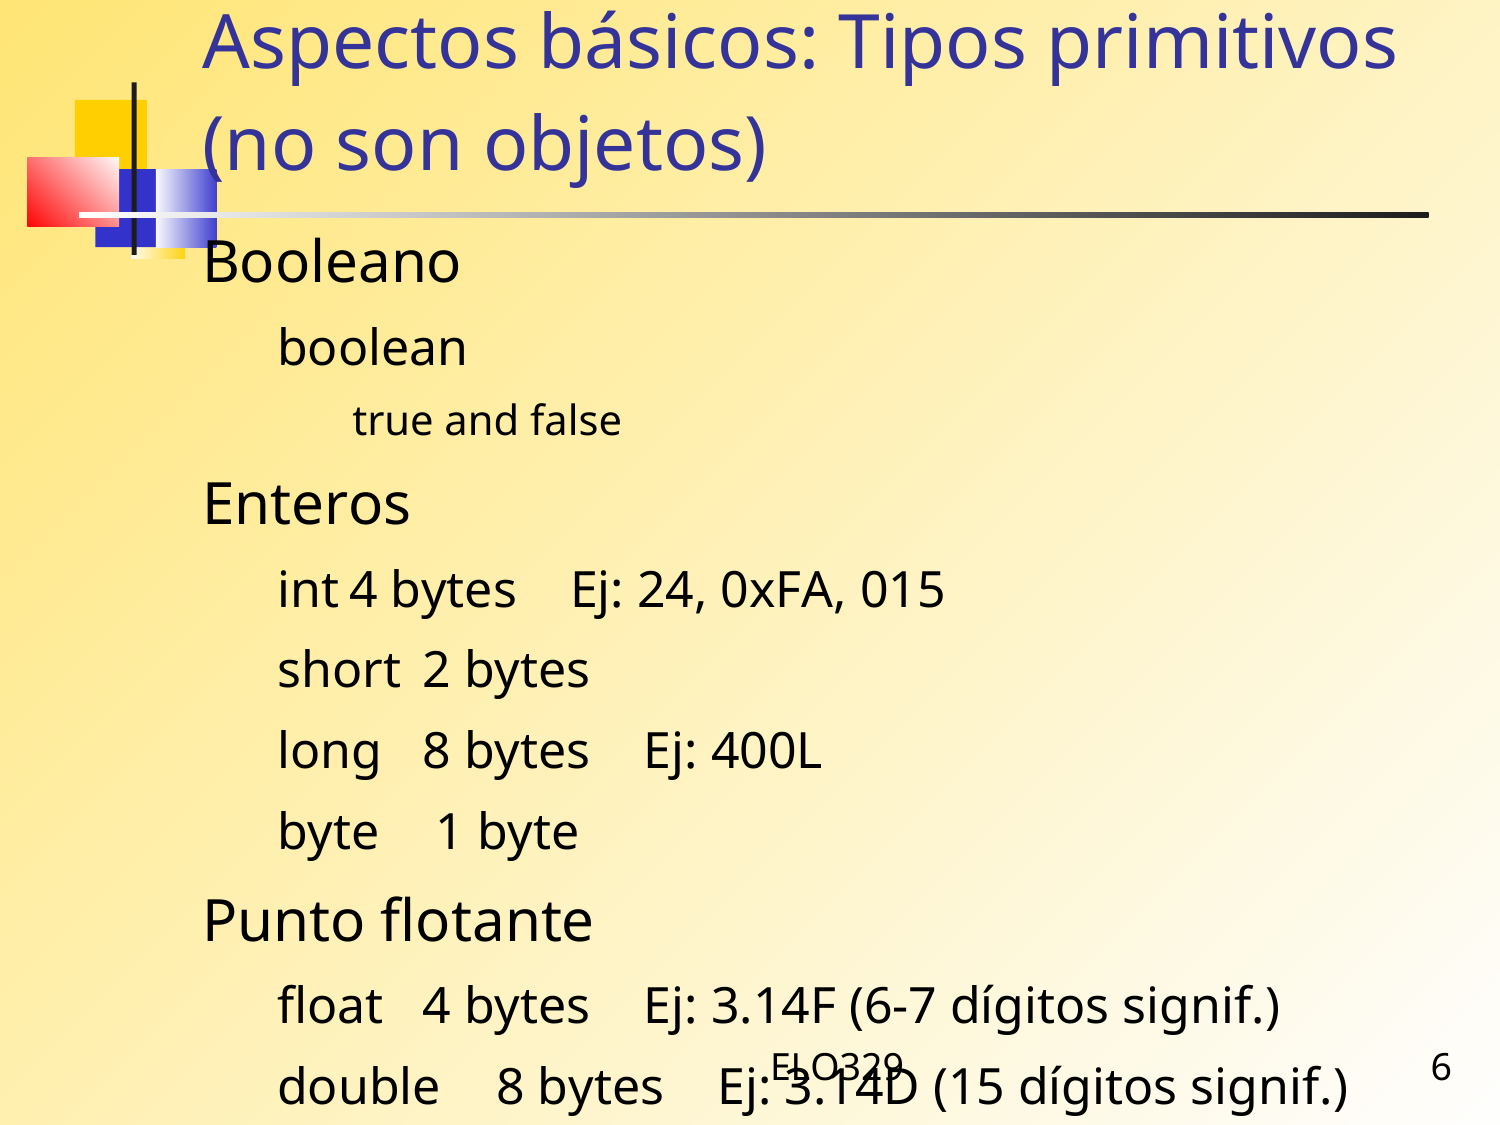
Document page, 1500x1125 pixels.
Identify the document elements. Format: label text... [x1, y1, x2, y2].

title Aspectos básicos: Tipos primitivos (no son objetos)‏ [187, 3, 1466, 201]
list Booleano boolean true and false Enteros int 4 bytes Ej: 24, 0xFA, 015 short 2 bytes long 8 bytes Ej: 400L byte 1 byte Punto flotante float 4 bytes Ej: 3.14F (6-7 dígitos signif.)‏ double 8 bytes Ej: 3.14D (15 dígitos signif.)‏ [187, 212, 1463, 1038]
